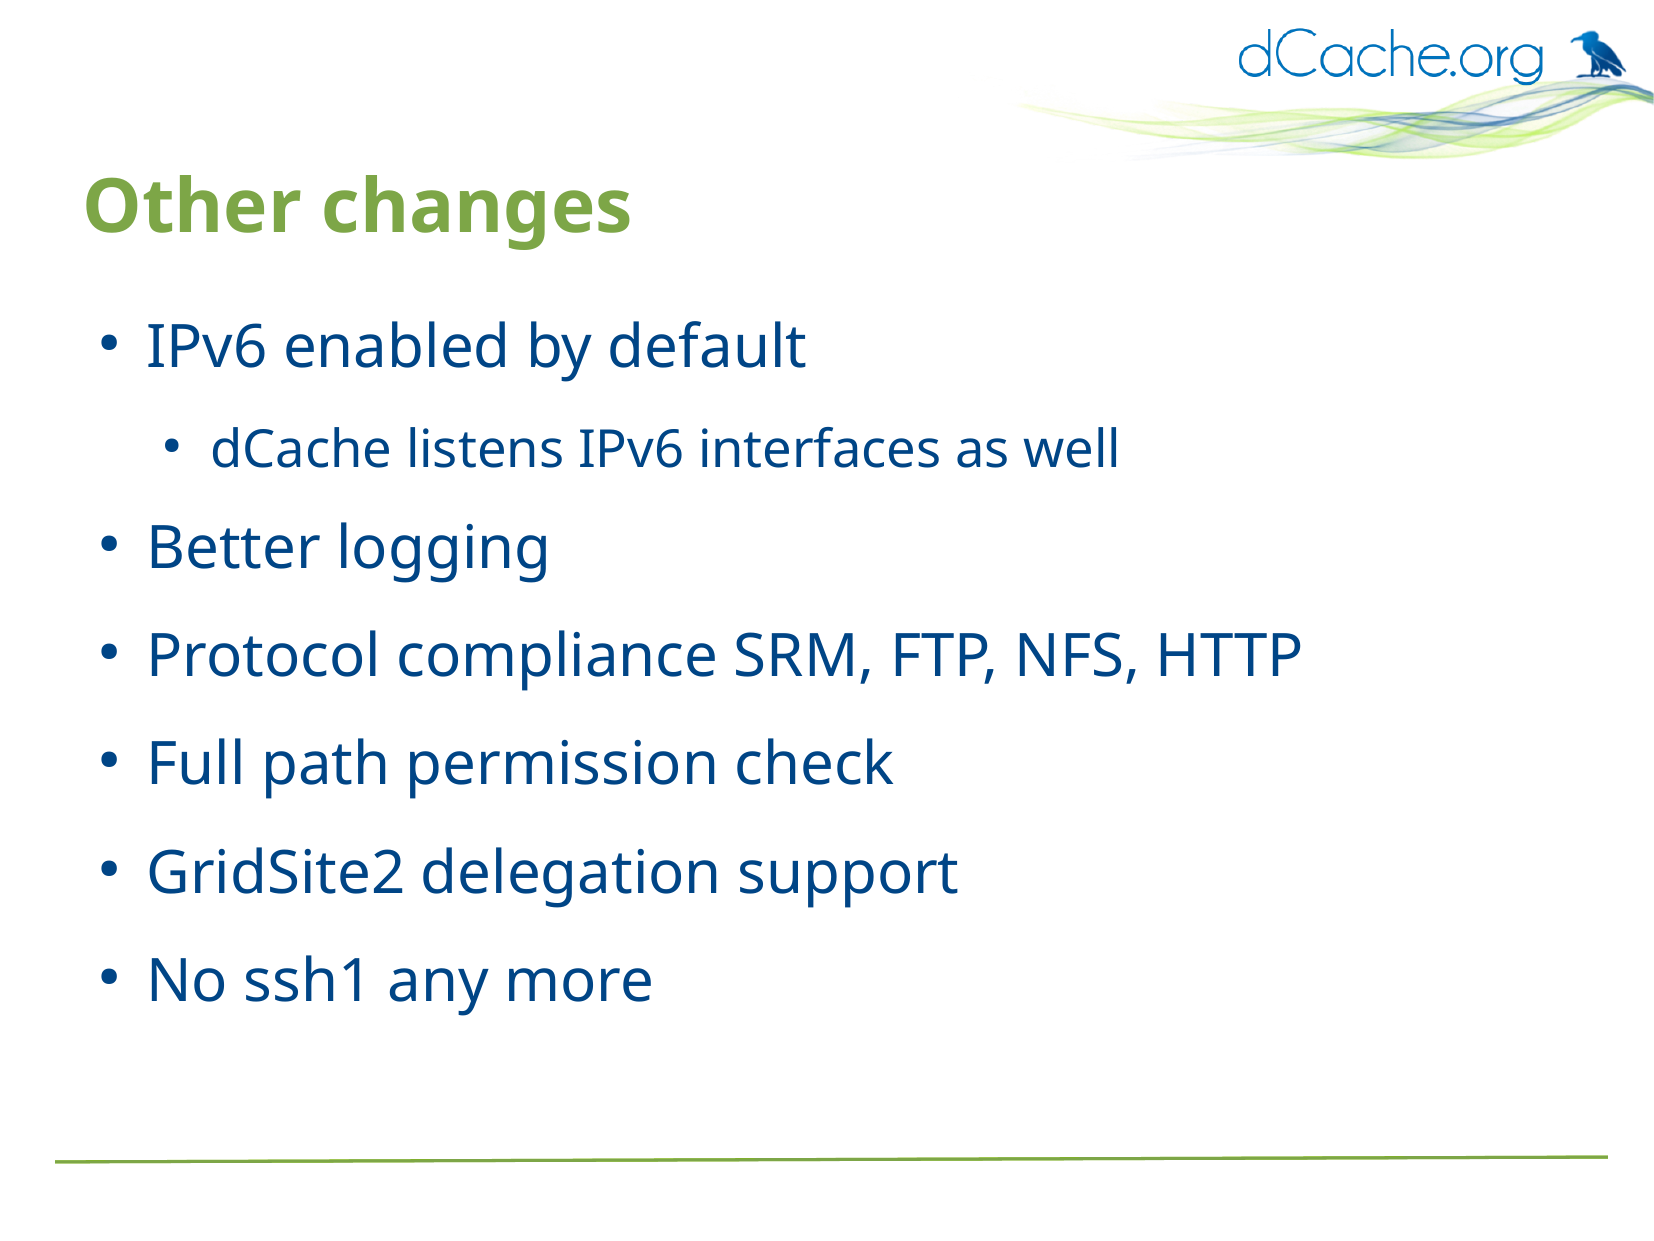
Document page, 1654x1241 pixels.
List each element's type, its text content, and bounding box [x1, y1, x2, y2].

list IPv6 enabled by default dCache listens IPv6 interfaces as well Better logging Protocol compliance SRM, FTP, NFS, HTTP Full path permission check GridSite2 delegation support No ssh1 any more [82, 302, 1571, 1023]
picture [956, 16, 1654, 169]
title Other changes [82, 155, 1605, 252]
